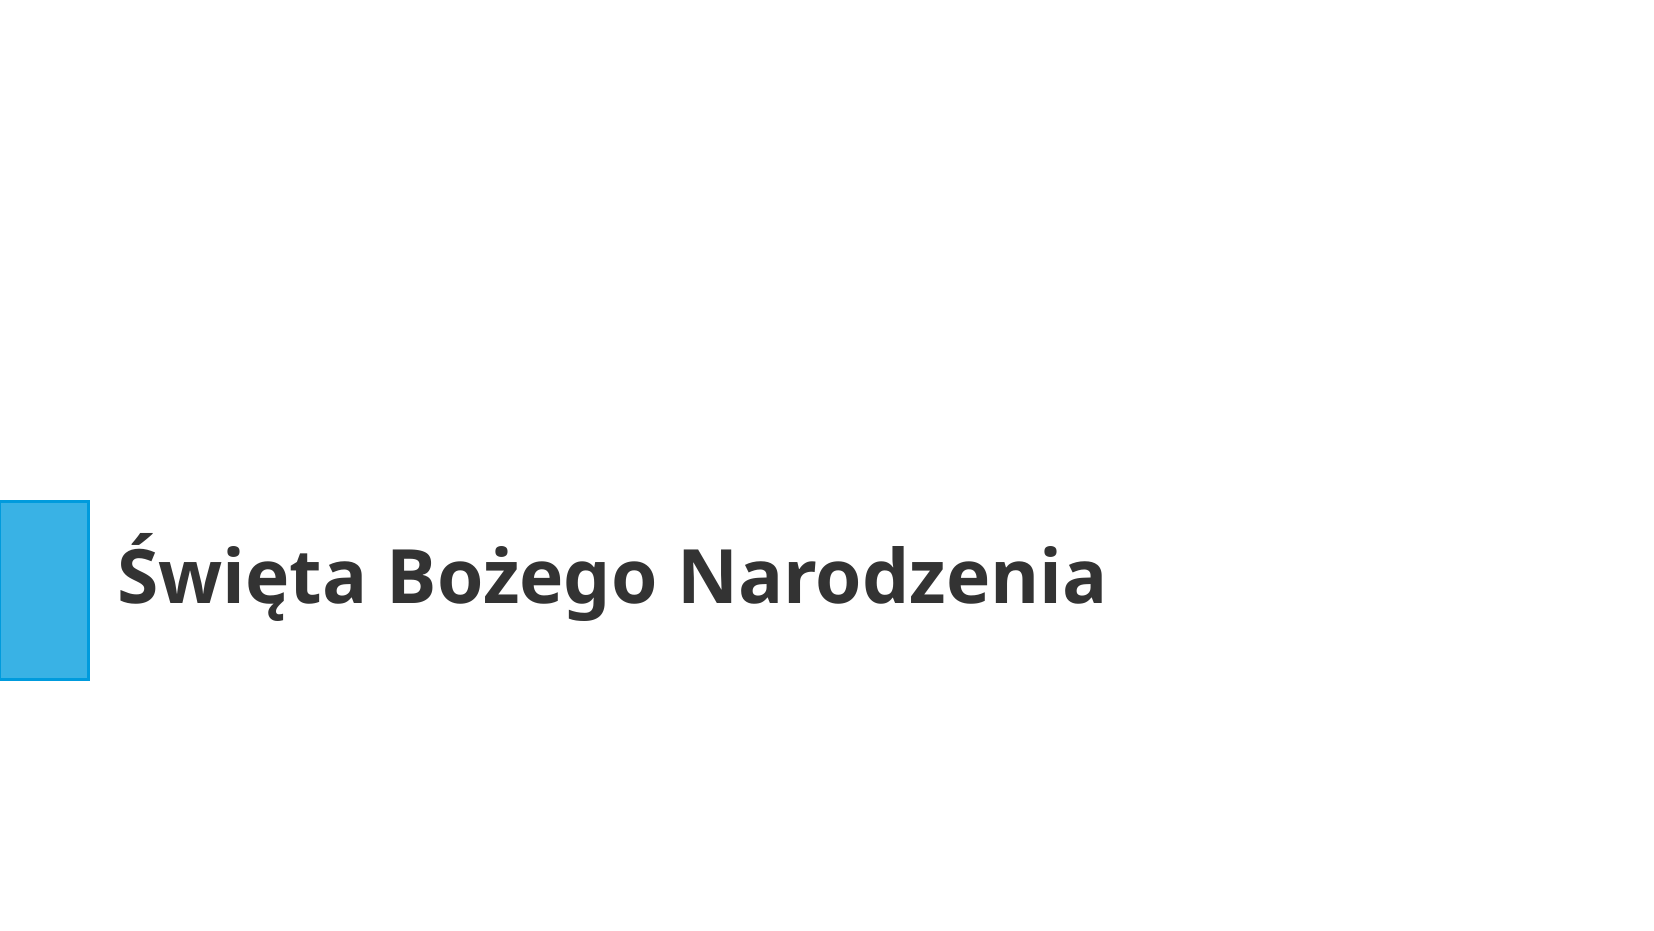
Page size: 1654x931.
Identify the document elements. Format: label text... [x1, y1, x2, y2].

title Święta Bożego Narodzenia [0, 138, 1477, 650]
